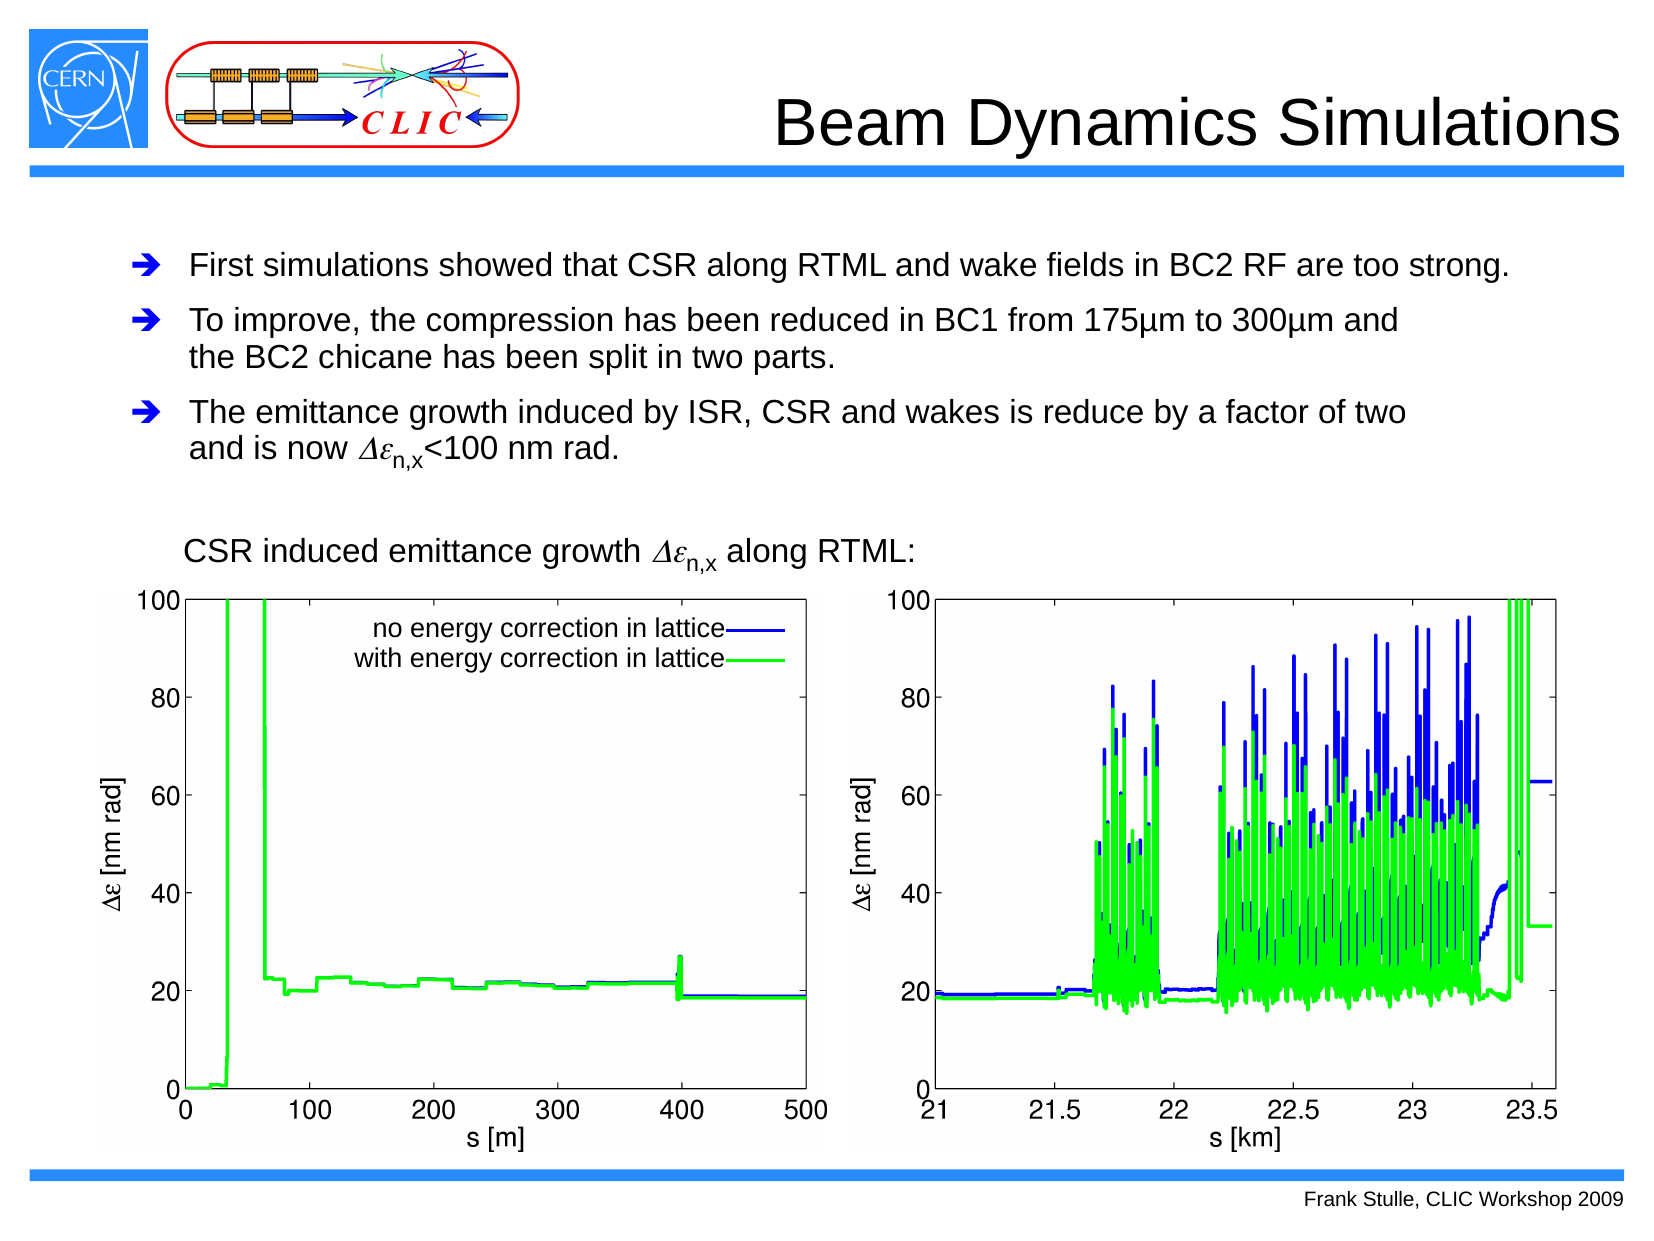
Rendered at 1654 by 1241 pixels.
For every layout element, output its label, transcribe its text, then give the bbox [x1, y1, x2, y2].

text_box no energy correction in lattice with energy correction in lattice [339, 605, 729, 681]
text_box  First simulations showed that CSR along RTML and wake fields in BC2 RF are too strong.  To improve, the compression has been reduced in BC1 from 175µm to 300µm and the BC2 chicane has been split in two parts.  The emittance growth induced by ISR, CSR and wakes is reduce by a factor of two and is now Den,x<100 nm rad. [115, 239, 1529, 493]
text_box CSR induced emittance growth Den,x along RTML: [168, 525, 932, 588]
title Beam Dynamics Simulations [134, 79, 1623, 166]
picture [29, 29, 148, 148]
picture [165, 41, 520, 79]
picture [100, 590, 827, 1152]
picture [850, 590, 1557, 1152]
